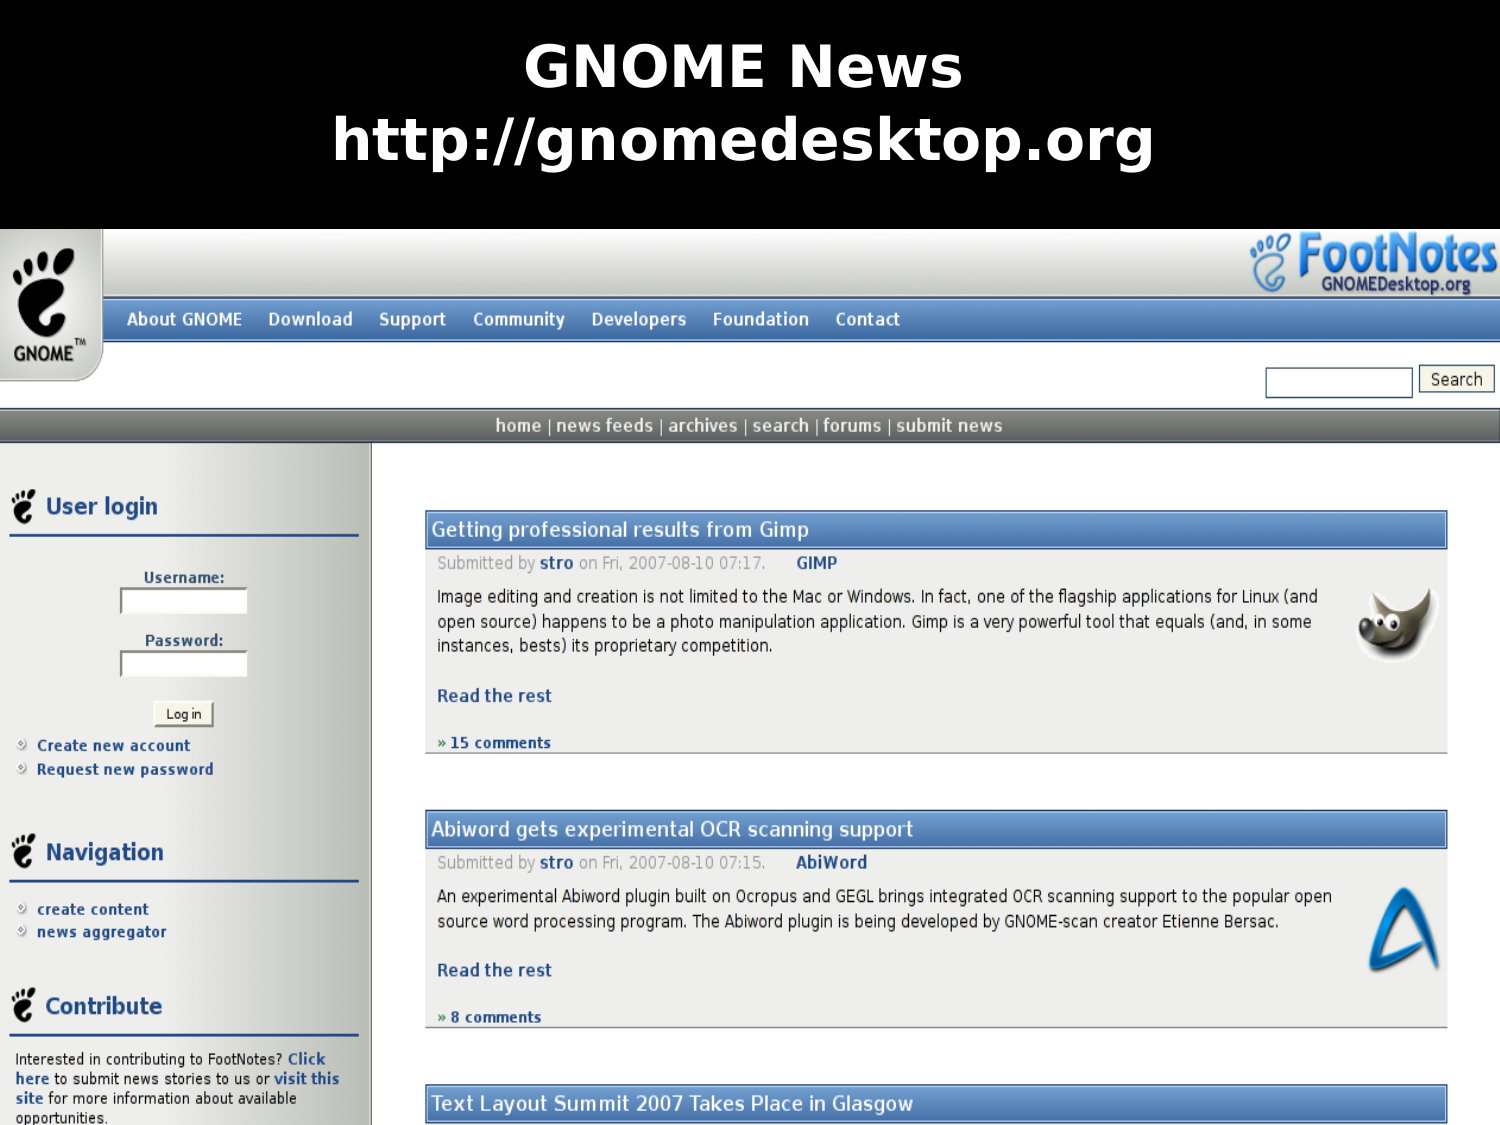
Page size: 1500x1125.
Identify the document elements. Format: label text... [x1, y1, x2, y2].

picture [0, 229, 1500, 1125]
title GNOME News http://gnomedesktop.org [234, 31, 1254, 172]
text_box [0, 0, 1500, 229]
